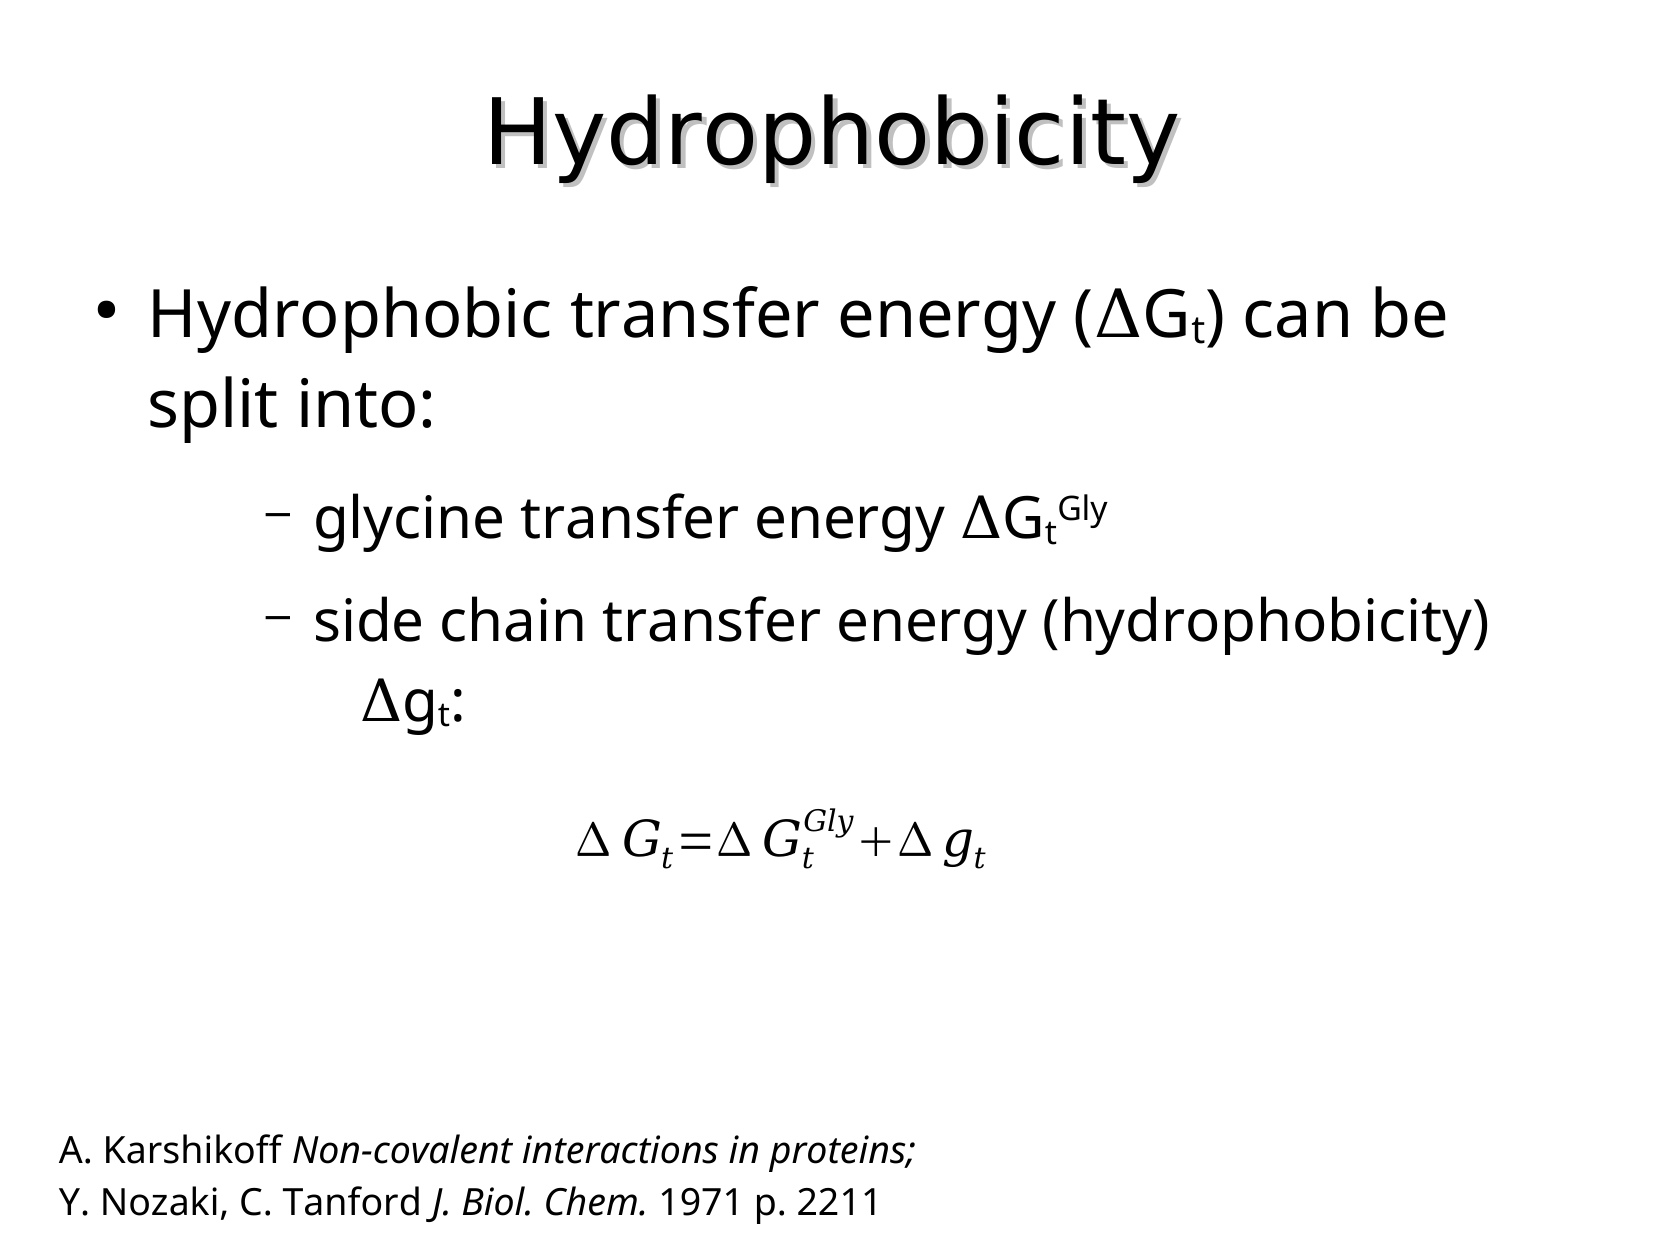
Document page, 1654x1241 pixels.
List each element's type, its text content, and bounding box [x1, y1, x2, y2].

title Hydrophobicity [88, 29, 1577, 237]
list Hydrophobic transfer energy (ΔGt) can be split into: glycine transfer energy ΔGtGly side chain transfer energy (hydrophobicity) Δgt: [76, 265, 1565, 1070]
text_box A. Karshikoff Non-covalent interactions in proteins; Y. Nozaki, C. Tanford J. Biol. Chem. 1971 p. 2211 [44, 1116, 1063, 1226]
chart [570, 803, 993, 876]
